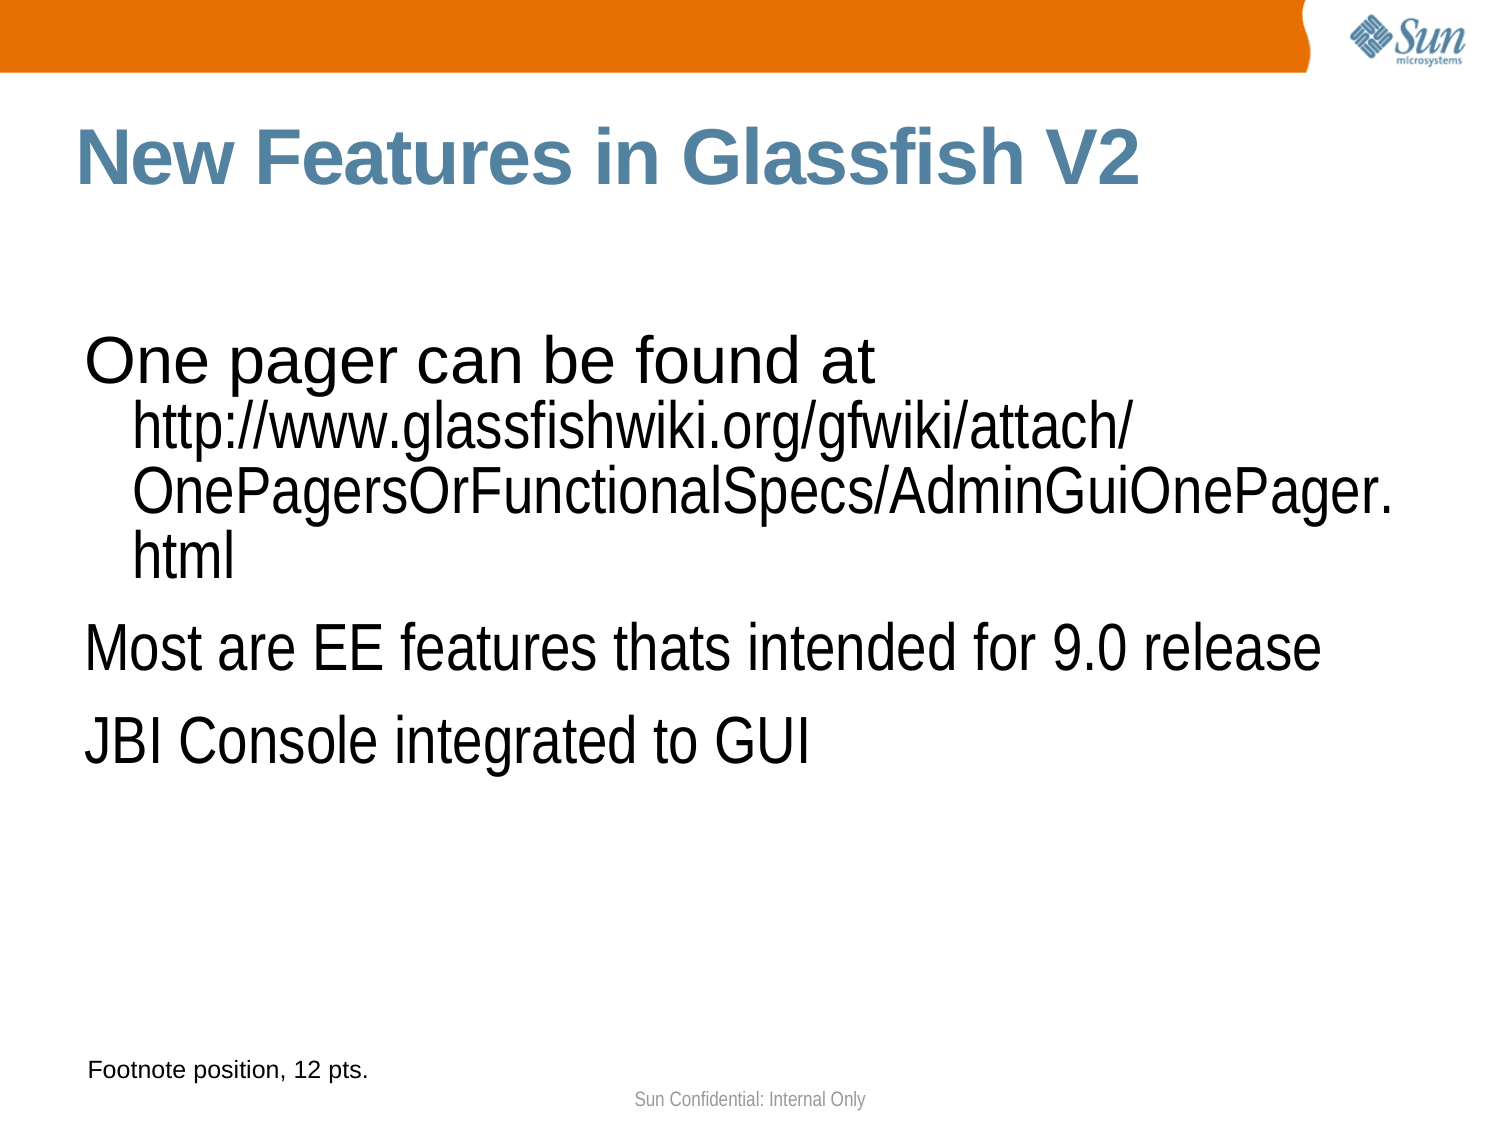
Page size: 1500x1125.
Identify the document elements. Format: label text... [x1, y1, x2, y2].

text_box Footnote position, 12 pts. [87, 1027, 1143, 1084]
list One pager can be found at http://www.glassfishwiki.org/gfwiki/attach/ OnePagersOrFunctionalSpecs/AdminGuiOnePager.html Most are EE features thats intended for 9.0 release JBI Console integrated to GUI [64, 332, 1426, 976]
title New Features in Glassfish V2 [75, 120, 1437, 225]
picture [0, 0, 1500, 75]
